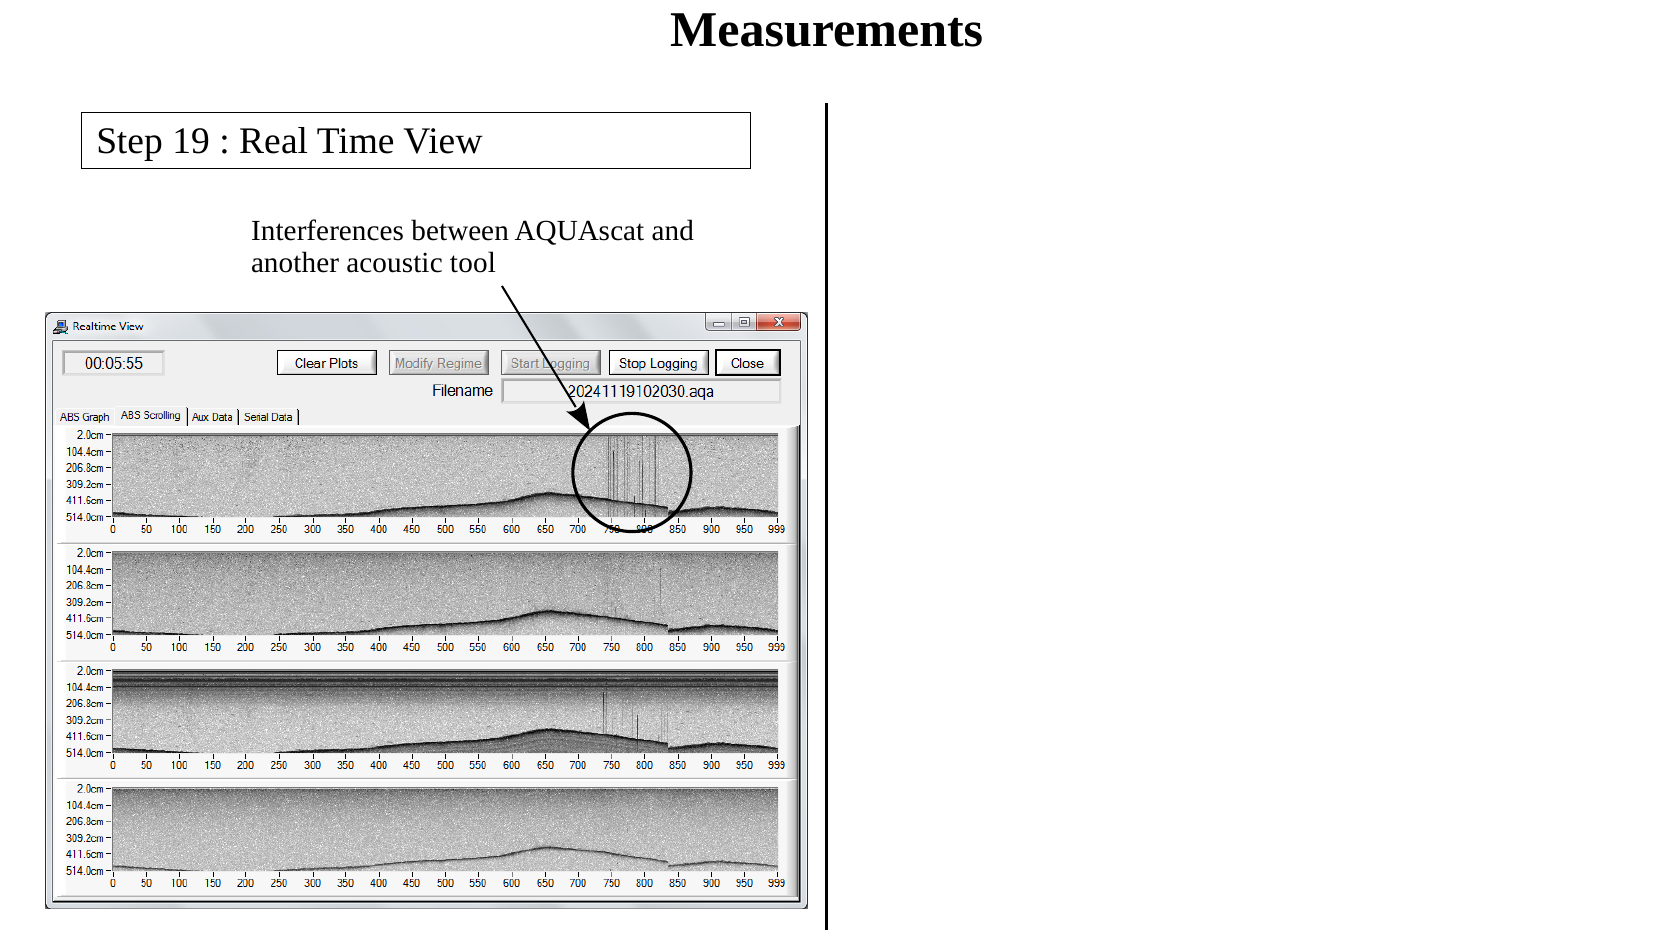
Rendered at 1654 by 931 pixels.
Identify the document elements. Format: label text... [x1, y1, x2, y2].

picture [45, 312, 810, 909]
text_box Interferences between AQUAscat and another acoustic tool [236, 206, 768, 287]
text_box Step 19 : Real Time View [81, 112, 751, 169]
text_box Measurements [0, 0, 1654, 65]
